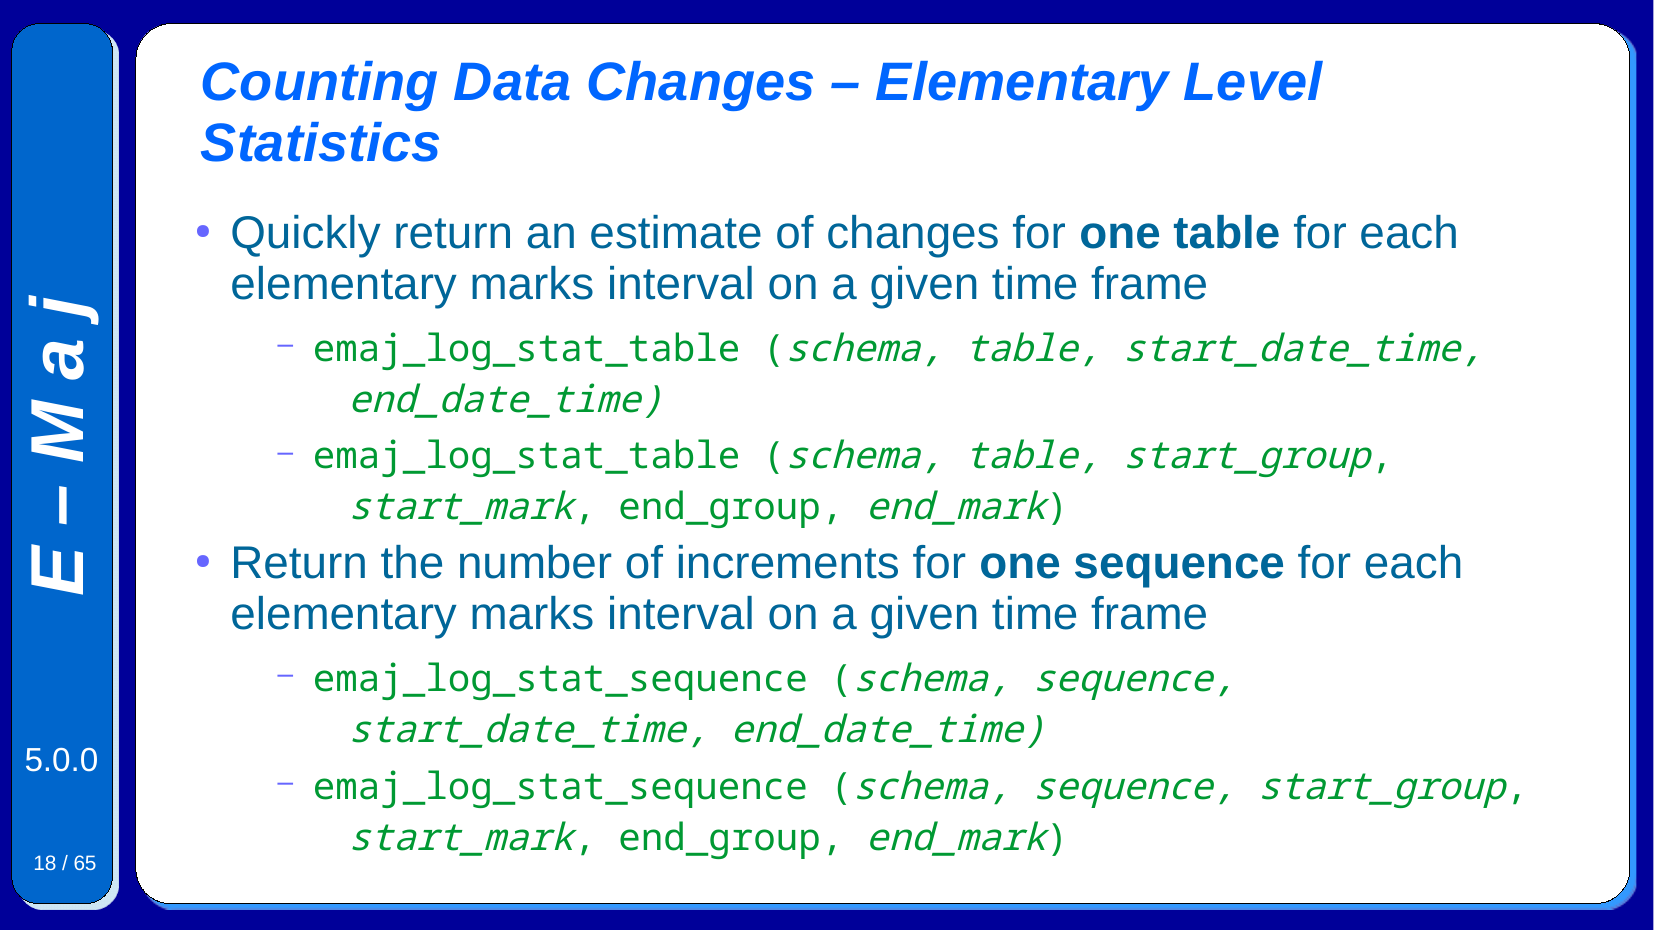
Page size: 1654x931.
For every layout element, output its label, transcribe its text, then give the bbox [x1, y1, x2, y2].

title Counting Data Changes – Elementary Level Statistics [200, 34, 1575, 191]
list Quickly return an estimate of changes for one table for each elementary marks interval on a given time frame emaj_log_stat_table (schema, table, start_date_time, end_date_time) emaj_log_stat_table (schema, table, start_group, start_mark, end_group, end_mark) Return the number of increments for one sequence for each elementary marks interval on a given time frame emaj_log_stat_sequence (schema, sequence, start_date_time, end_date_time) emaj_log_stat_sequence (schema, sequence, start_group, start_mark, end_group, end_mark) [177, 206, 1587, 889]
